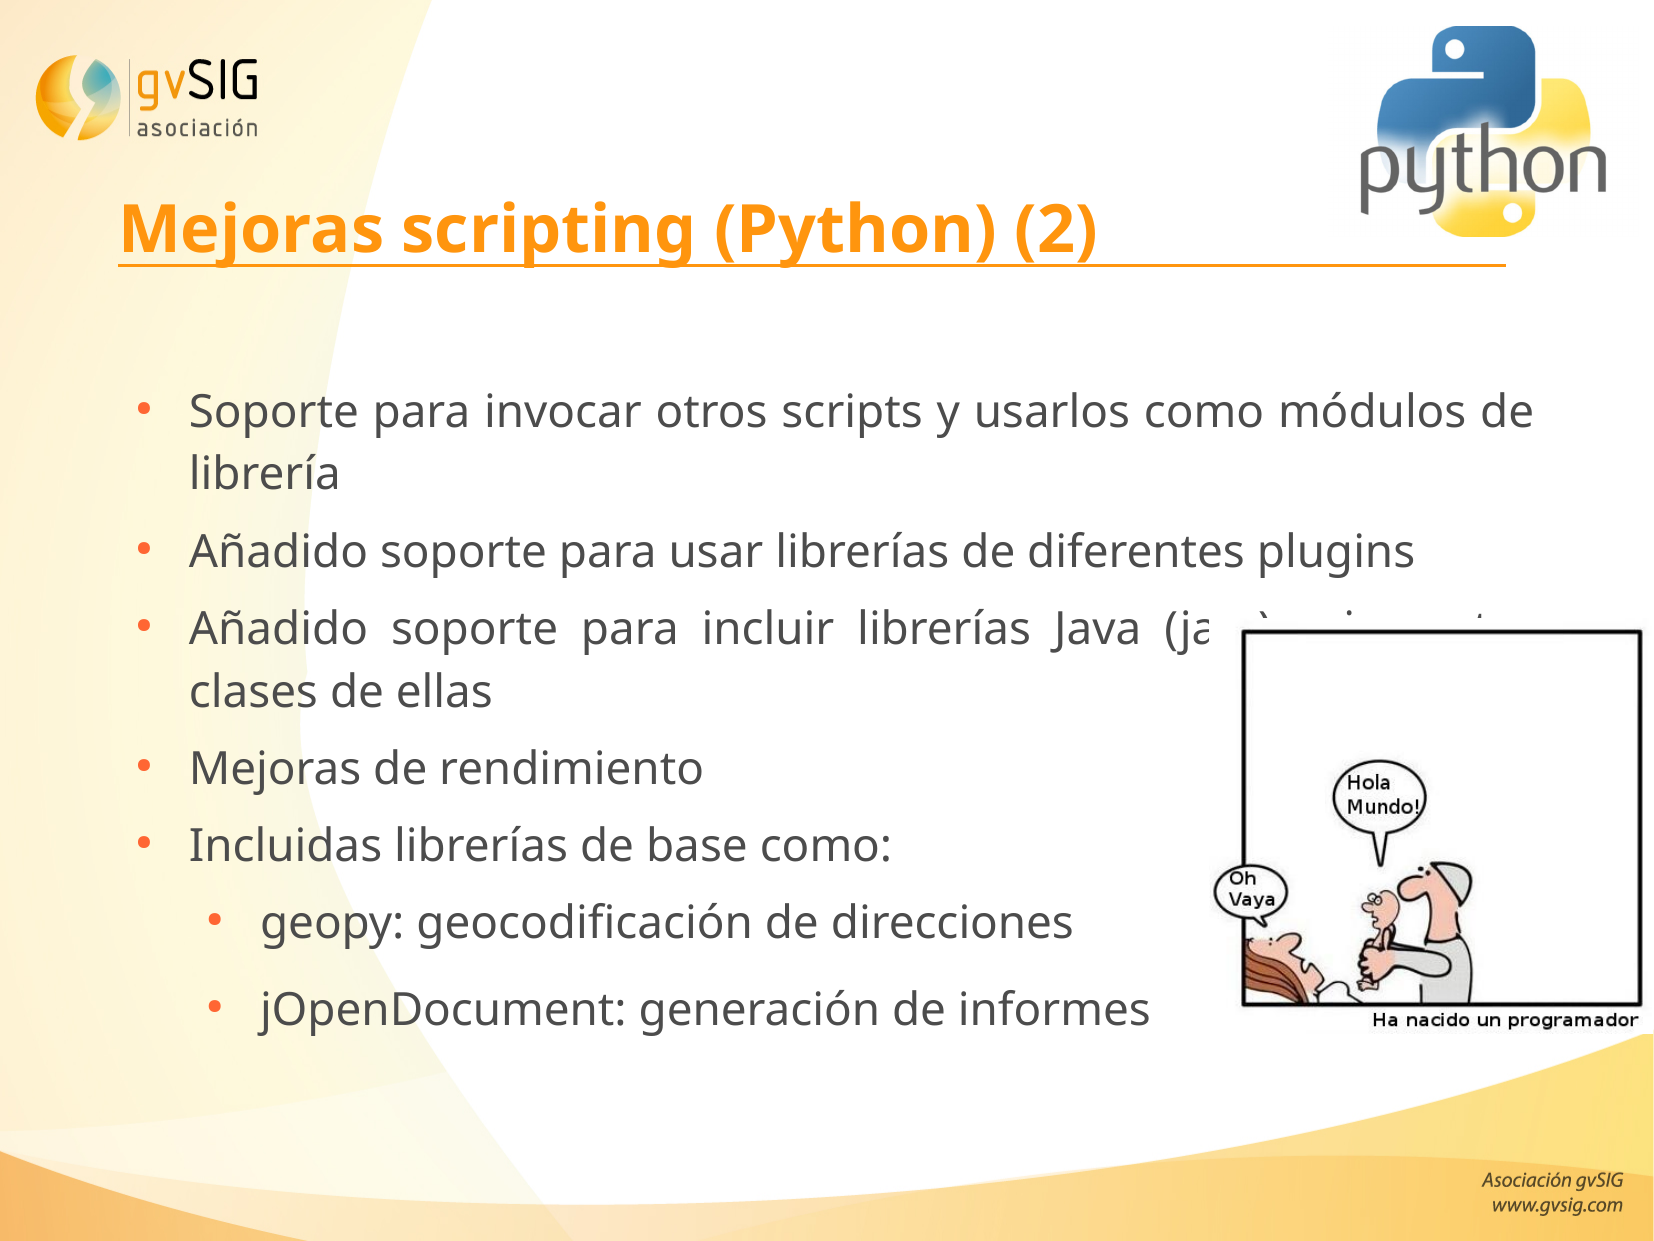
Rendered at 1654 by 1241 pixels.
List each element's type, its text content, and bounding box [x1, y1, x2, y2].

picture [0, 0, 1654, 1241]
title Mejoras scripting (Python) (2) [118, 177, 1607, 276]
list Soporte para invocar otros scripts y usarlos como módulos de librería Añadido soporte para usar librerías de diferentes plugins Añadido soporte para incluir librerías Java (jars) e importar clases de ellas Mejoras de rendimiento Incluidas librerías de base como: geopy: geocodificación de direcciones jOpenDocument: generación de informes [118, 301, 1536, 949]
